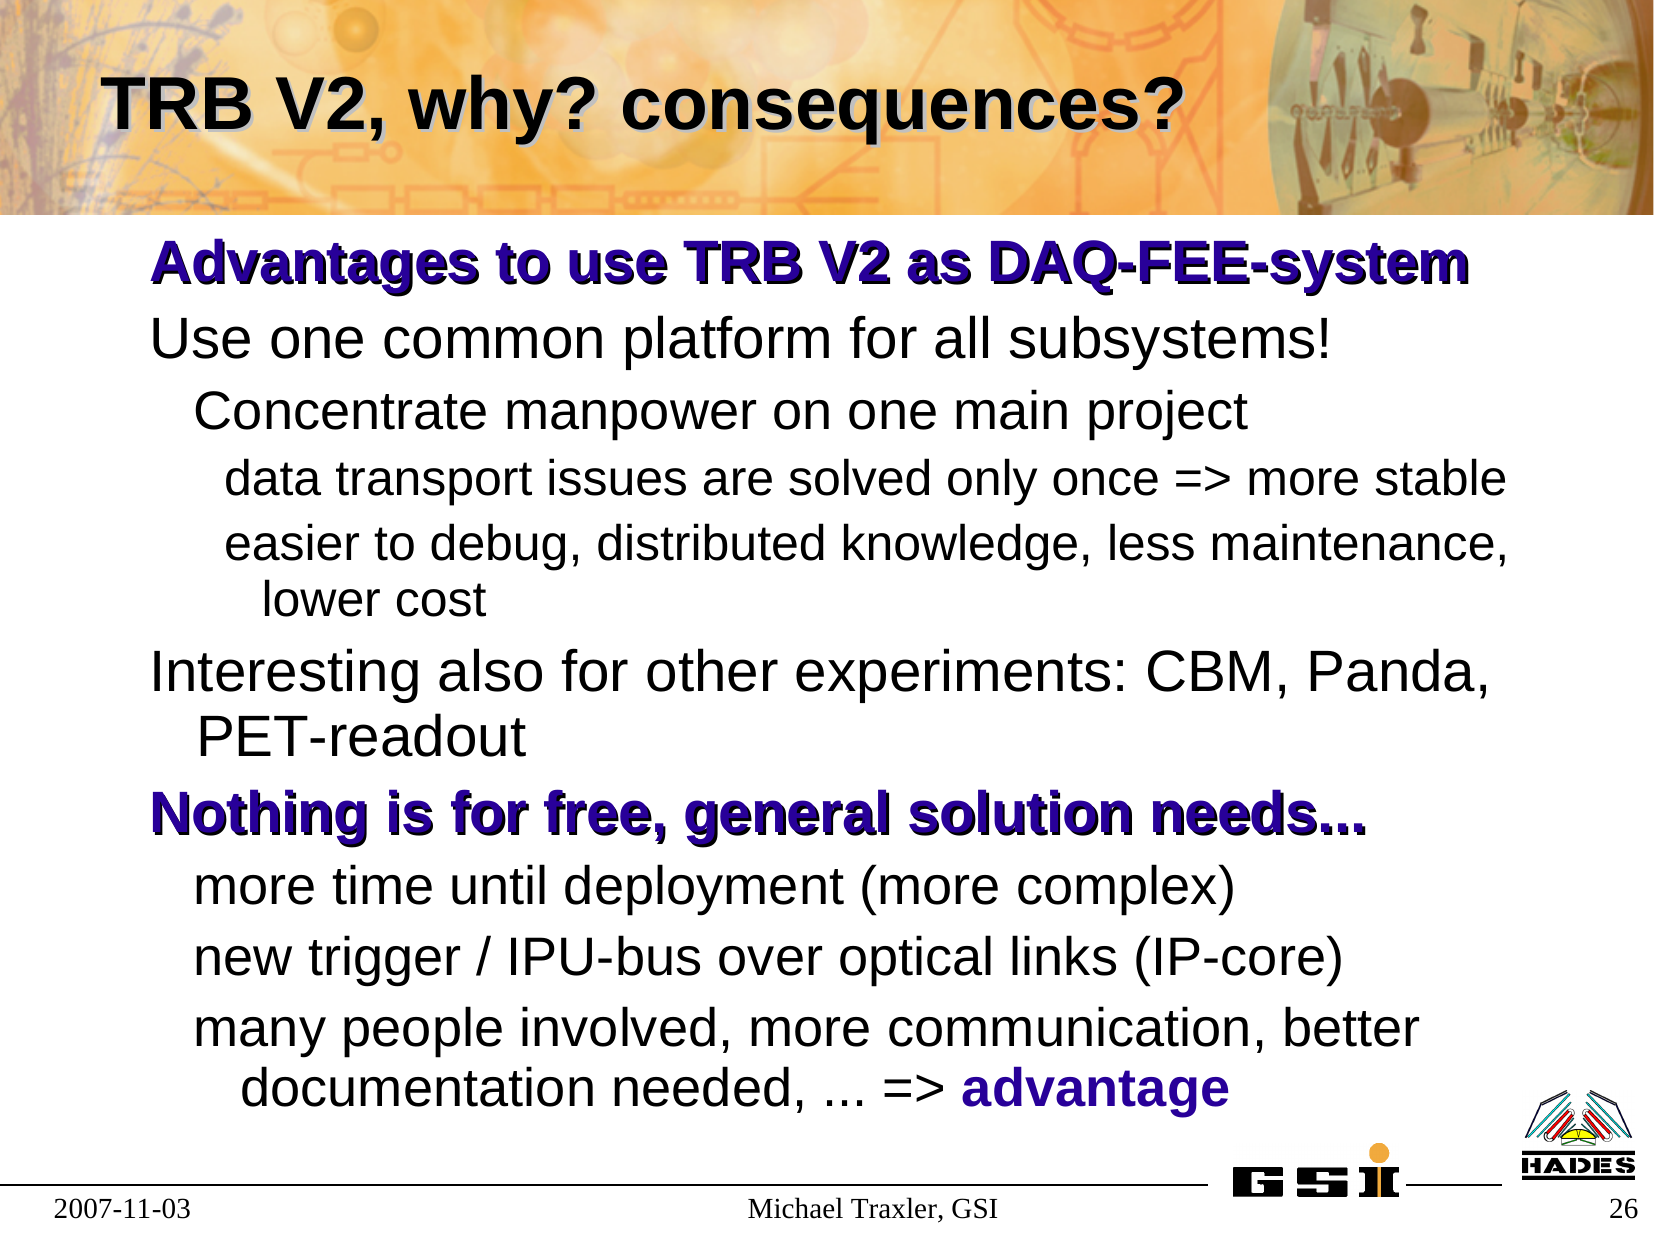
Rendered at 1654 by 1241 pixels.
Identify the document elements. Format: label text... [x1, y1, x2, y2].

list Advantages to use TRB V2 as DAQ-FEE-system Use one common platform for all subsystems! Concentrate manpower on one main project data transport issues are solved only once => more stable easier to debug, distributed knowledge, less maintenance, lower cost Interesting also for other experiments: CBM, Panda, PET-readout Nothing is for free, general solution needs... more time until deployment (more complex) new trigger / IPU-bus over optical links (IP-core) many people involved, more communication, better documentation needed, ... => advantage [74, 228, 1563, 1240]
picture [0, 0, 1654, 215]
picture [1563, 1090, 1635, 1180]
title TRB V2, why? consequences? [100, 0, 1506, 208]
